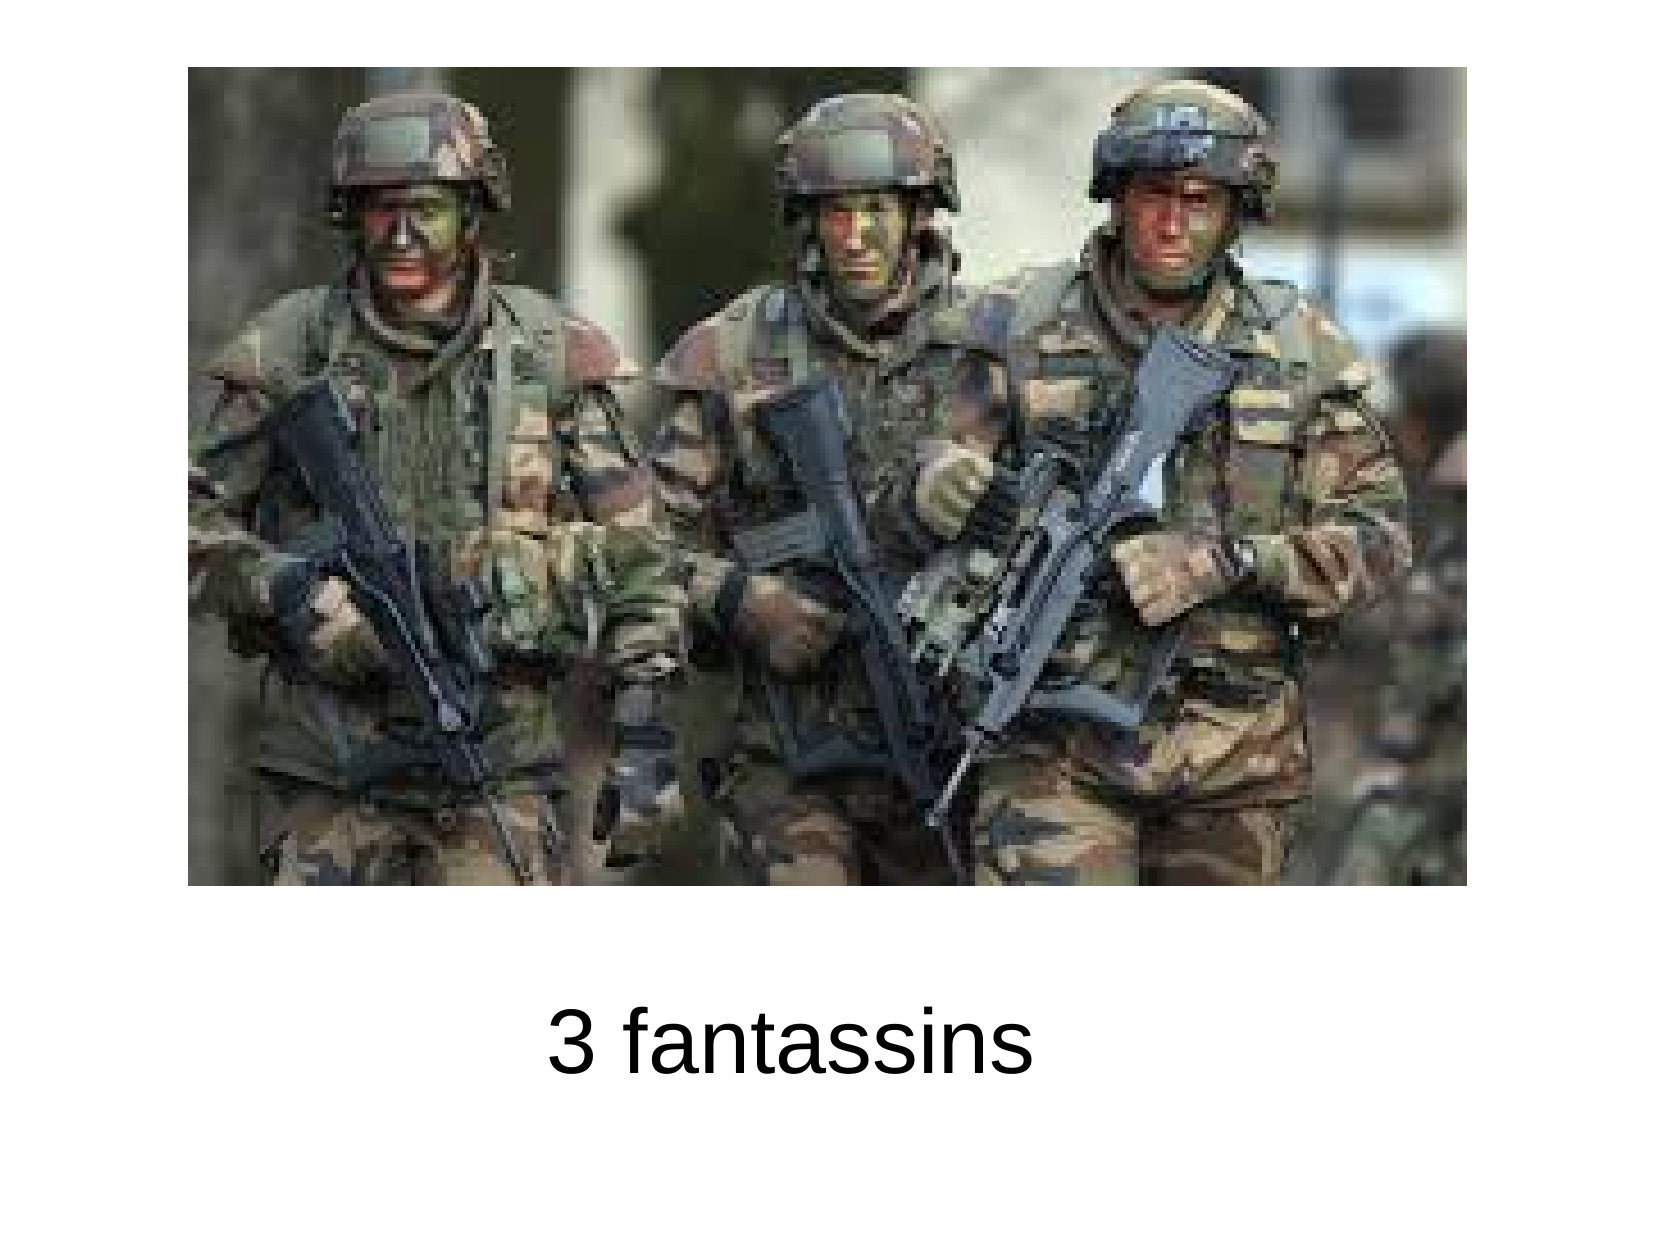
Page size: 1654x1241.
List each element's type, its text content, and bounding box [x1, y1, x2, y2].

picture [188, 67, 1467, 886]
title 3 fantassins [47, 938, 1536, 1146]
